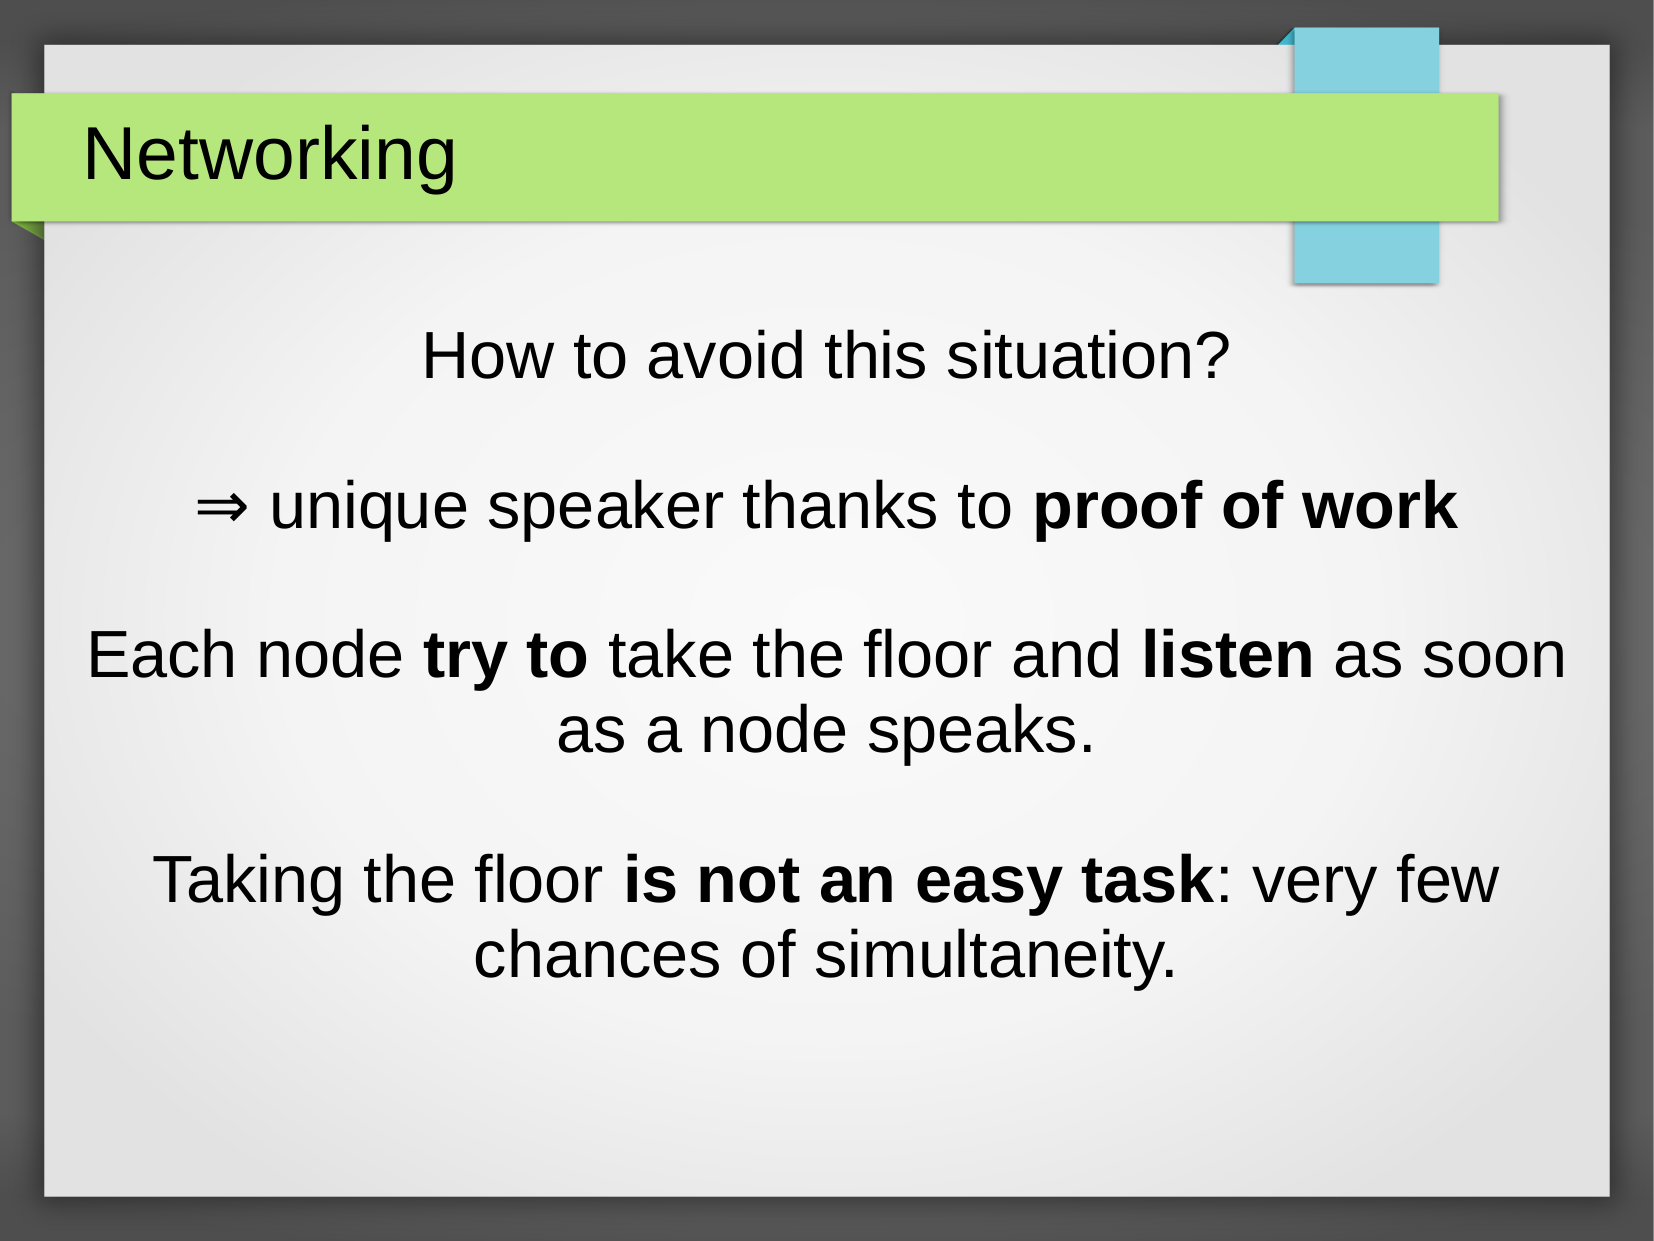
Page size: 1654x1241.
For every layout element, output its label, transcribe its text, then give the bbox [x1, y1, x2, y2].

picture [0, 0, 1654, 1241]
subtitle How to avoid this situation? ⇒ unique speaker thanks to proof of work Each node try to take the floor and listen as soon as a node speaks. Taking the floor is not an easy task: very few chances of simultaneity. [82, 295, 1571, 1015]
title Networking [82, 94, 1264, 213]
